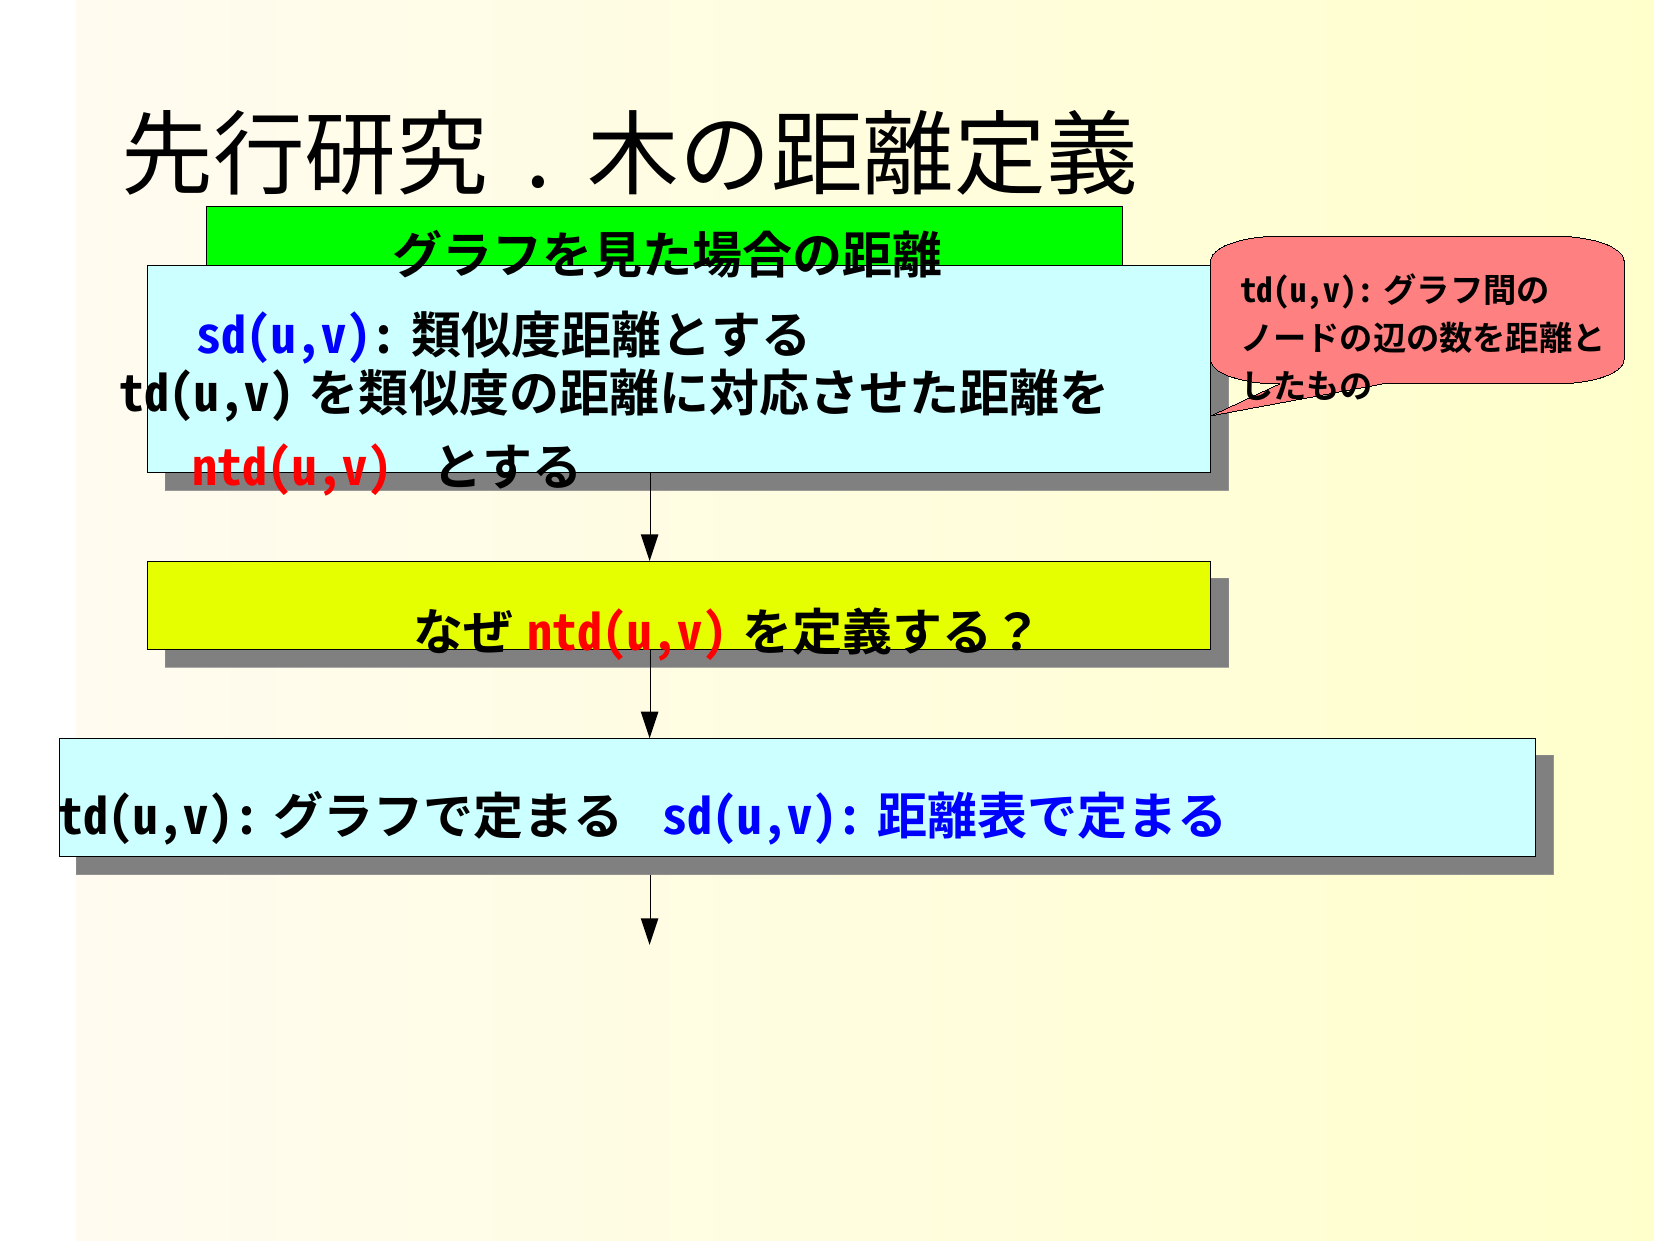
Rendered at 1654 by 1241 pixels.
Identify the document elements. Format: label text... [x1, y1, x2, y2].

text_box [59, 738, 1536, 776]
text_box [1255, 389, 1267, 396]
text_box [537, 827, 547, 831]
text_box td(u,v):グラフで定まる sd(u,v):距離表で定まる [59, 776, 1595, 827]
text_box [147, 206, 1625, 416]
text_box [147, 561, 1211, 650]
text_box sd(u,v):類似度距離とする [196, 295, 1210, 346]
title 先行研究.木の距離定義 [121, 43, 1534, 252]
text_box td(u,v):グラフ間の ノードの辺の数を距離と したもの [1240, 264, 1654, 364]
text_box td(u,v)を類似度の距離に対応させた距離を ntd(u,v) とする [67, 343, 1388, 502]
text_box [59, 827, 1536, 857]
text_box なぜntd(u,v)を定義する？ [177, 582, 1498, 709]
text_box [1356, 377, 1365, 389]
text_box [1141, 827, 1151, 831]
text_box グラフを見た場合の距離 [392, 215, 945, 266]
text_box [1345, 378, 1354, 391]
